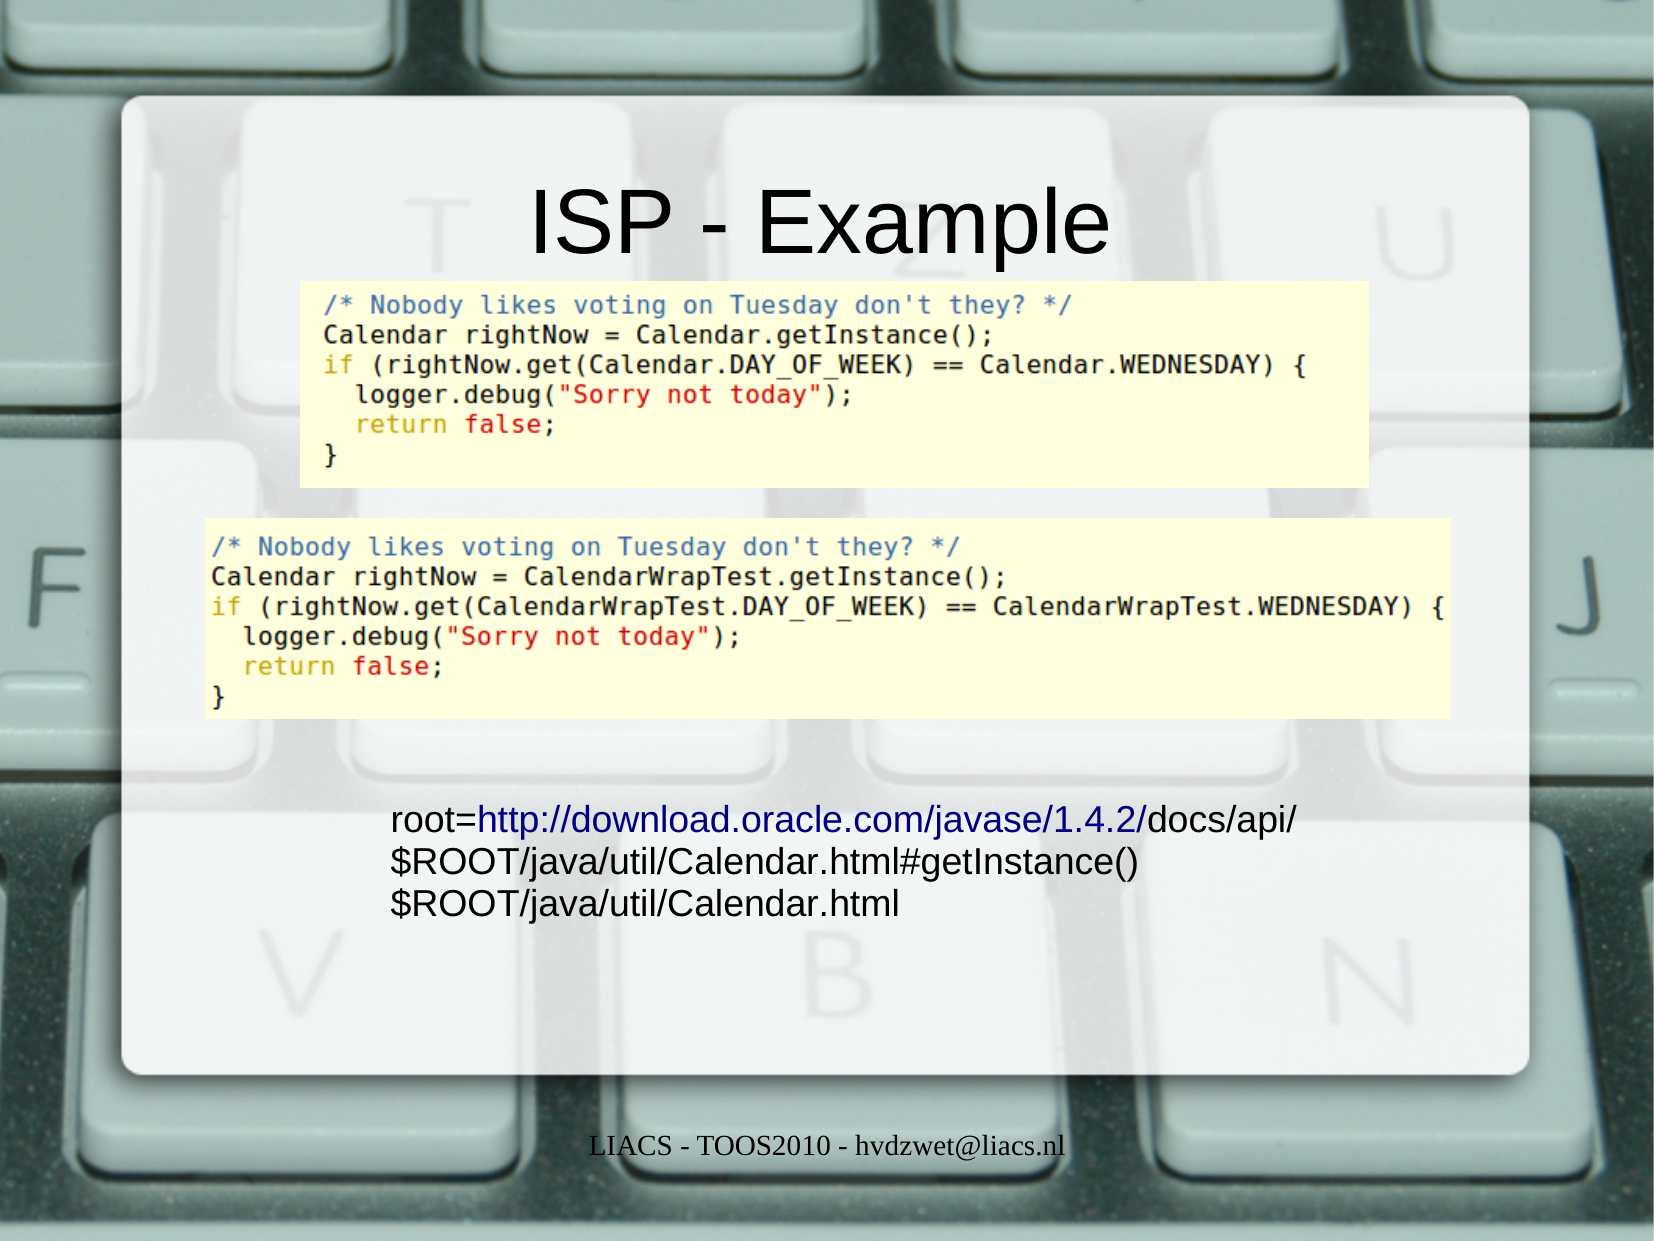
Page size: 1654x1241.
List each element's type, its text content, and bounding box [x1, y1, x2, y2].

title ISP - Example [135, 117, 1506, 325]
text_box root=http://download.oracle.com/javase/1.4.2/docs/api/ $ROOT/java/util/Calendar.html#getInstance() $ROOT/java/util/Calendar.html [337, 805, 1351, 932]
picture [0, 0, 1654, 1241]
